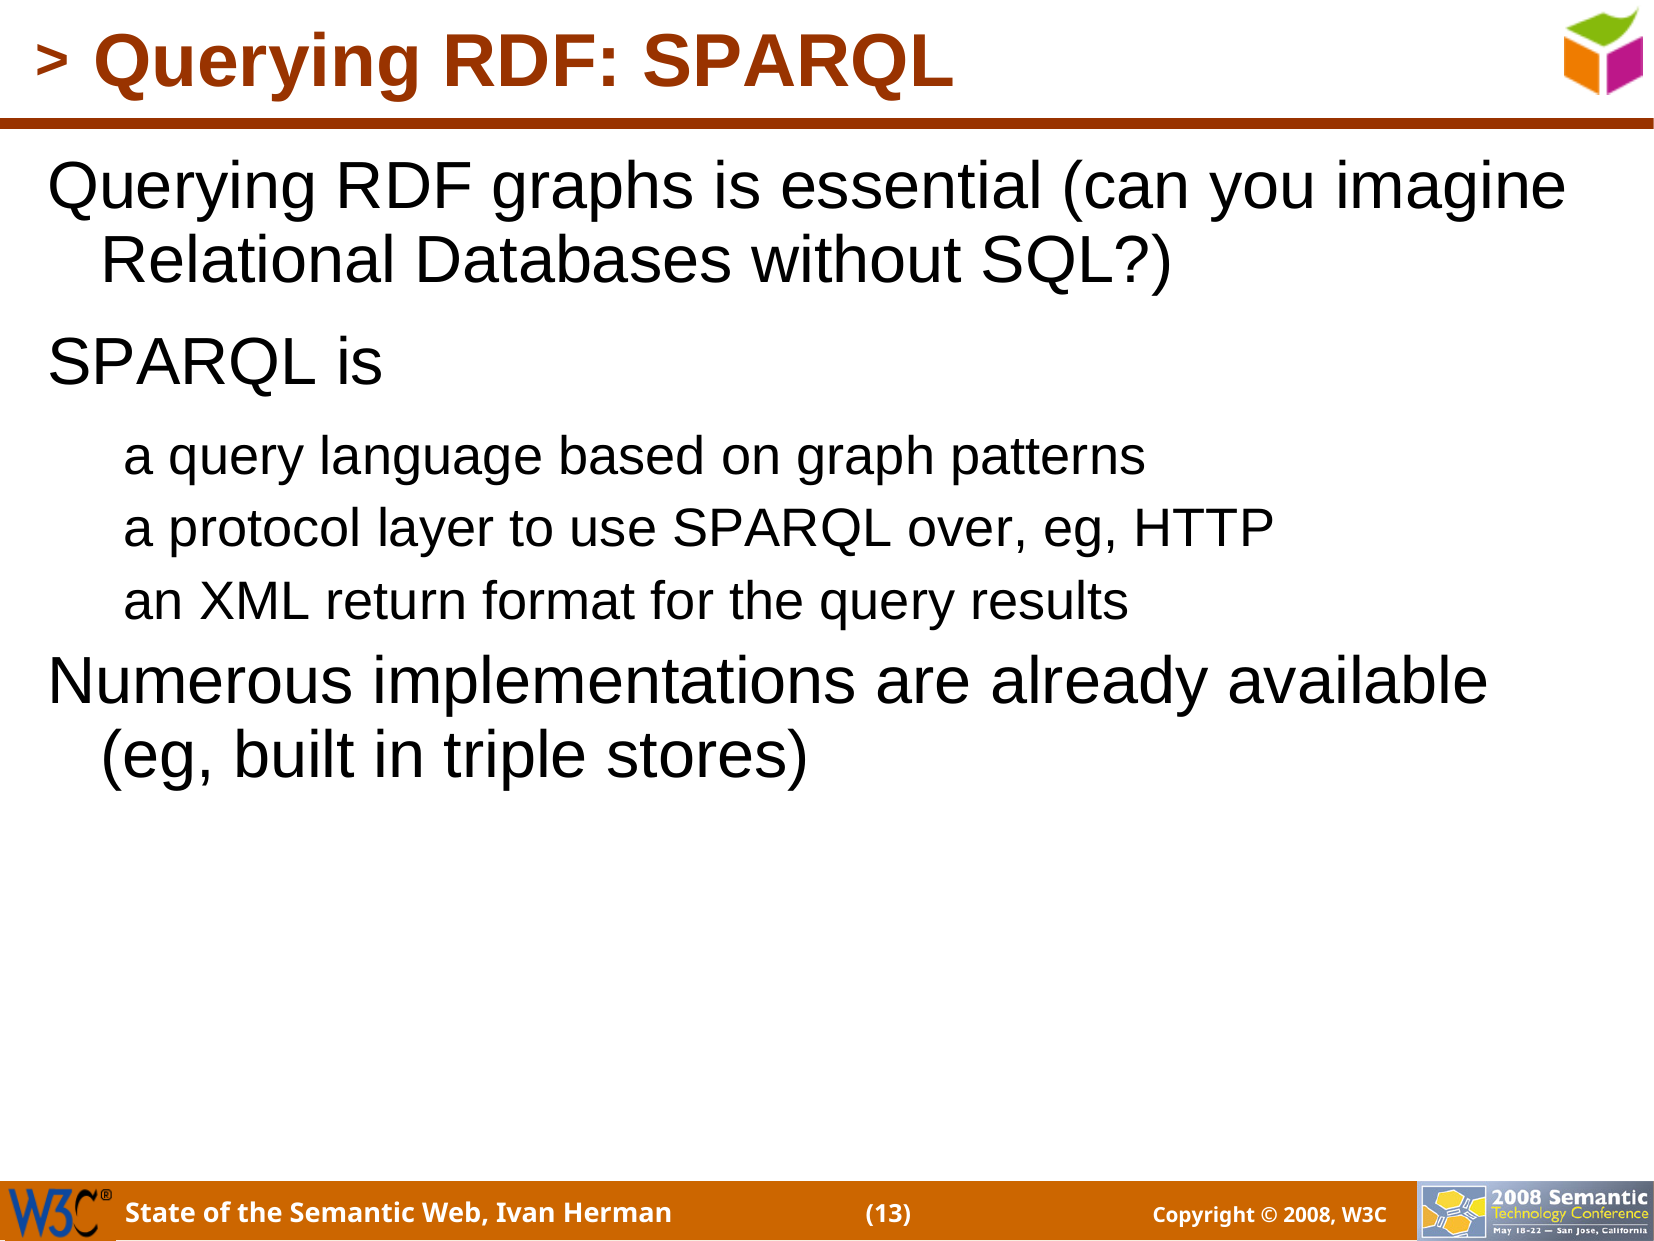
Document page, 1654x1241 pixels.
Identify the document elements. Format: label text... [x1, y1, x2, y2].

title Querying RDF: SPARQL [93, 0, 1493, 119]
list Querying RDF graphs is essential (can you imagine Relational Databases without SQL?) SPARQL is a query language based on graph patterns a protocol layer to use SPARQL over, eg, HTTP an XML return format for the query results Numerous implementations are already available (eg, built in triple stores) [29, 147, 1624, 1119]
picture [1564, 5, 1643, 95]
picture [1417, 1181, 1654, 1241]
picture [5, 1186, 116, 1241]
